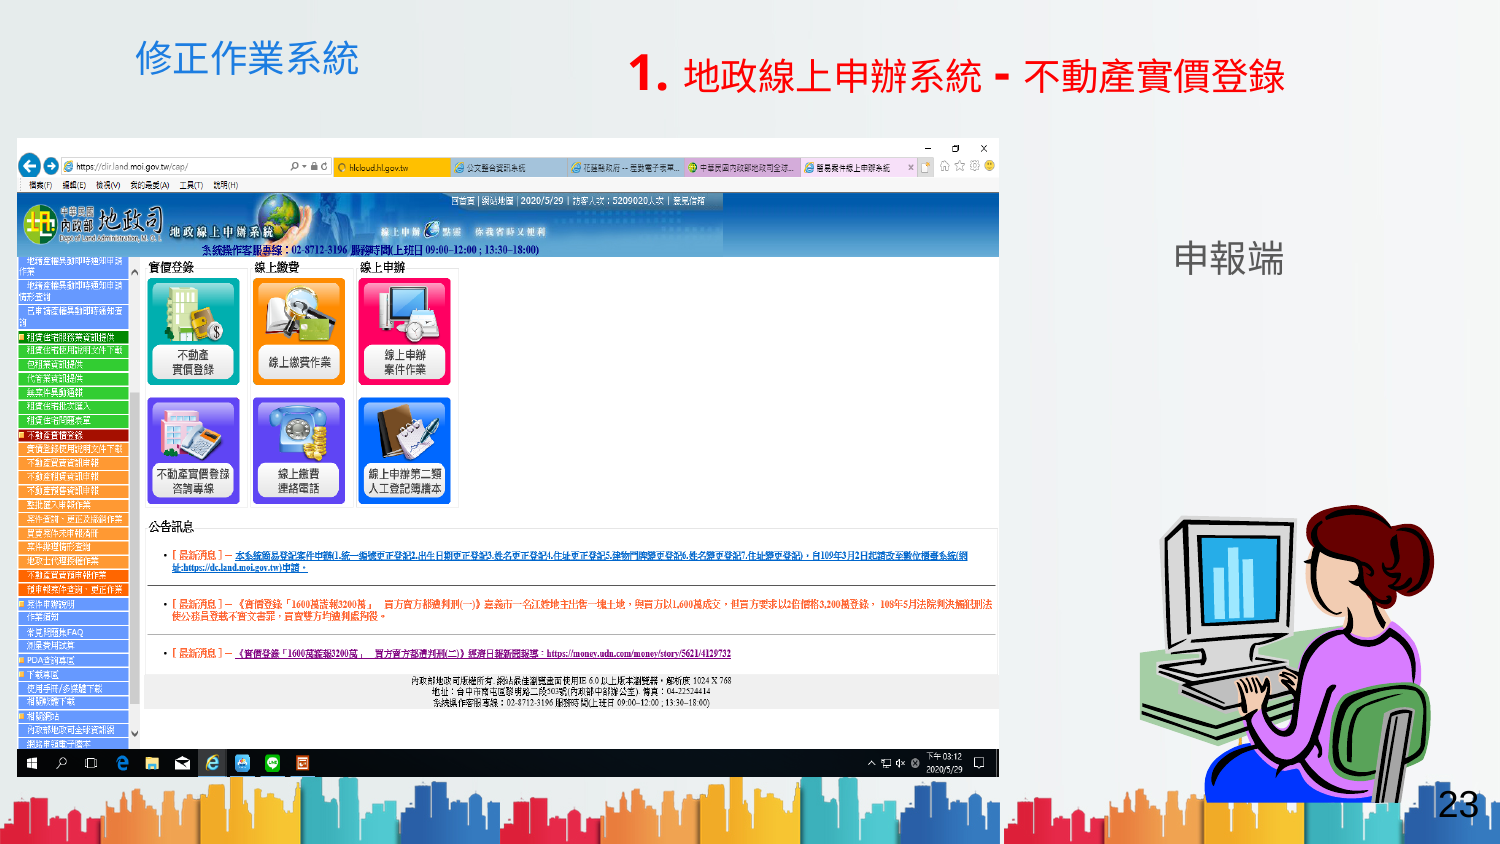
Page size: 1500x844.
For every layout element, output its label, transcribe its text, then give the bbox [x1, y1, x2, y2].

text_box 109.3.16 完成修正 預計109.7.1開放 [999, 315, 1500, 556]
text_box 23 [1423, 776, 1500, 837]
text_box 申報端 [1056, 221, 1401, 316]
text_box 1.地政線上申辦系統-不動產實價登錄 [490, 32, 1424, 112]
text_box 修正作業系統 [5, 8, 491, 103]
picture [0, 0, 1500, 844]
